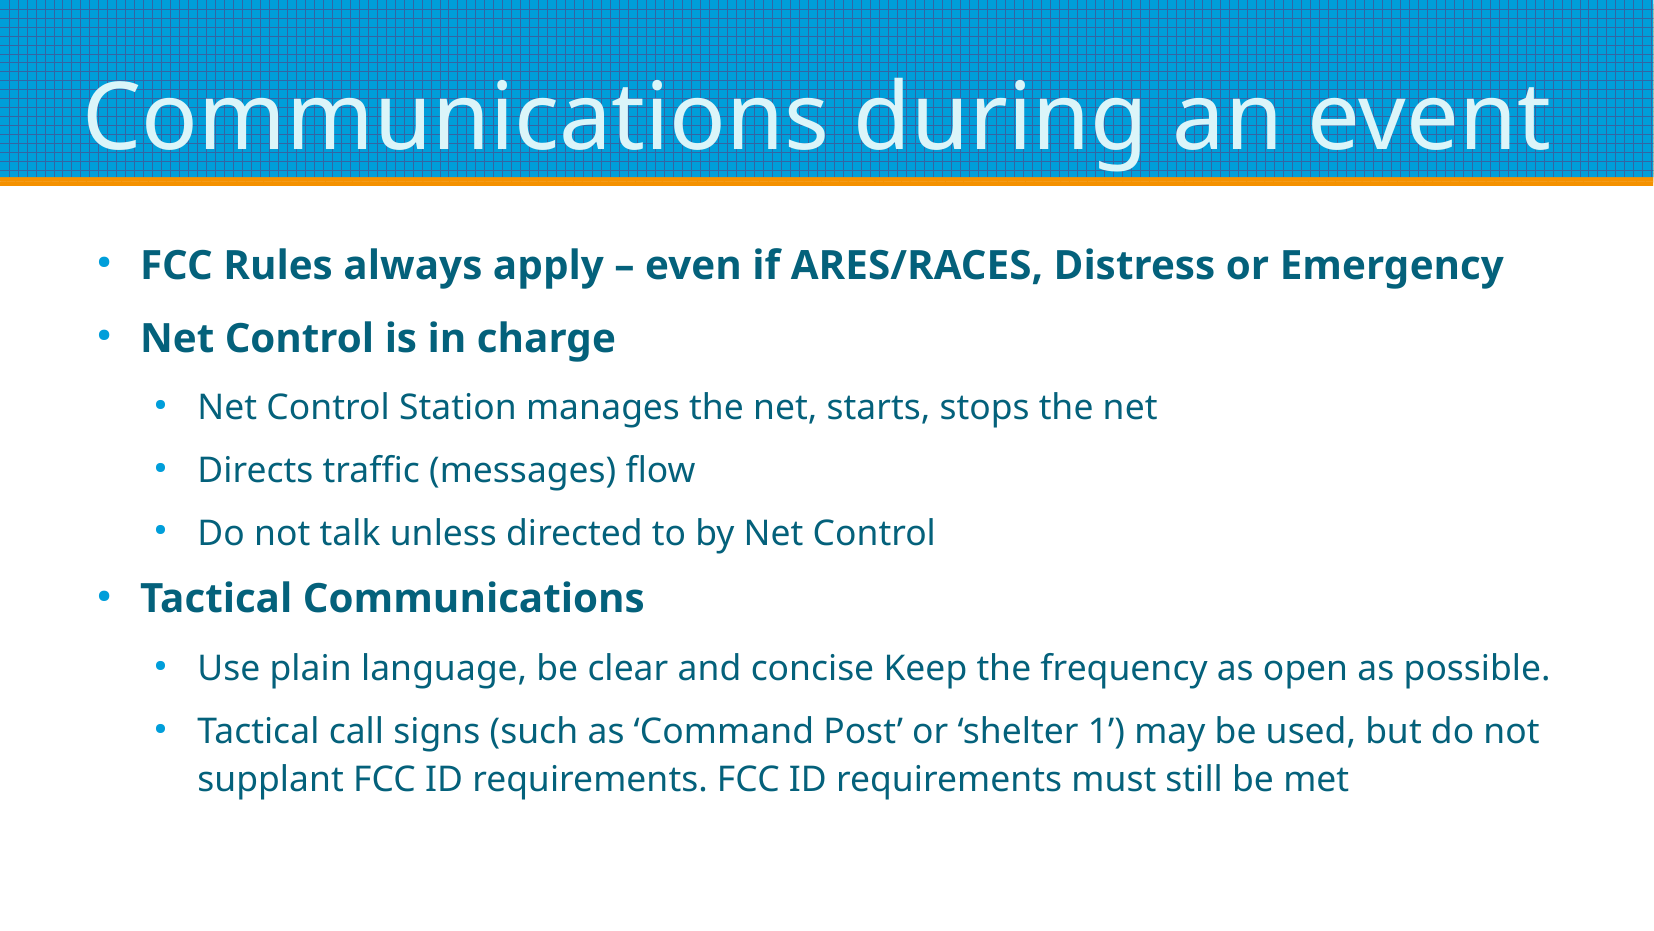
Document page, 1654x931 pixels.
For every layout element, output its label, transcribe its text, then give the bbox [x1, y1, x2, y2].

title Communications during an event [82, 14, 1571, 178]
list FCC Rules always apply – even if ARES/RACES, Distress or Emergency Net Control is in charge Net Control Station manages the net, starts, stops the net Directs traffic (messages) flow Do not talk unless directed to by Net Control Tactical Communications Use plain language, be clear and concise Keep the frequency as open as possible. Tactical call signs (such as ‘Command Post’ or ‘shelter 1’) may be used, but do not supplant FCC ID requirements. FCC ID requirements must still be met [82, 236, 1571, 813]
